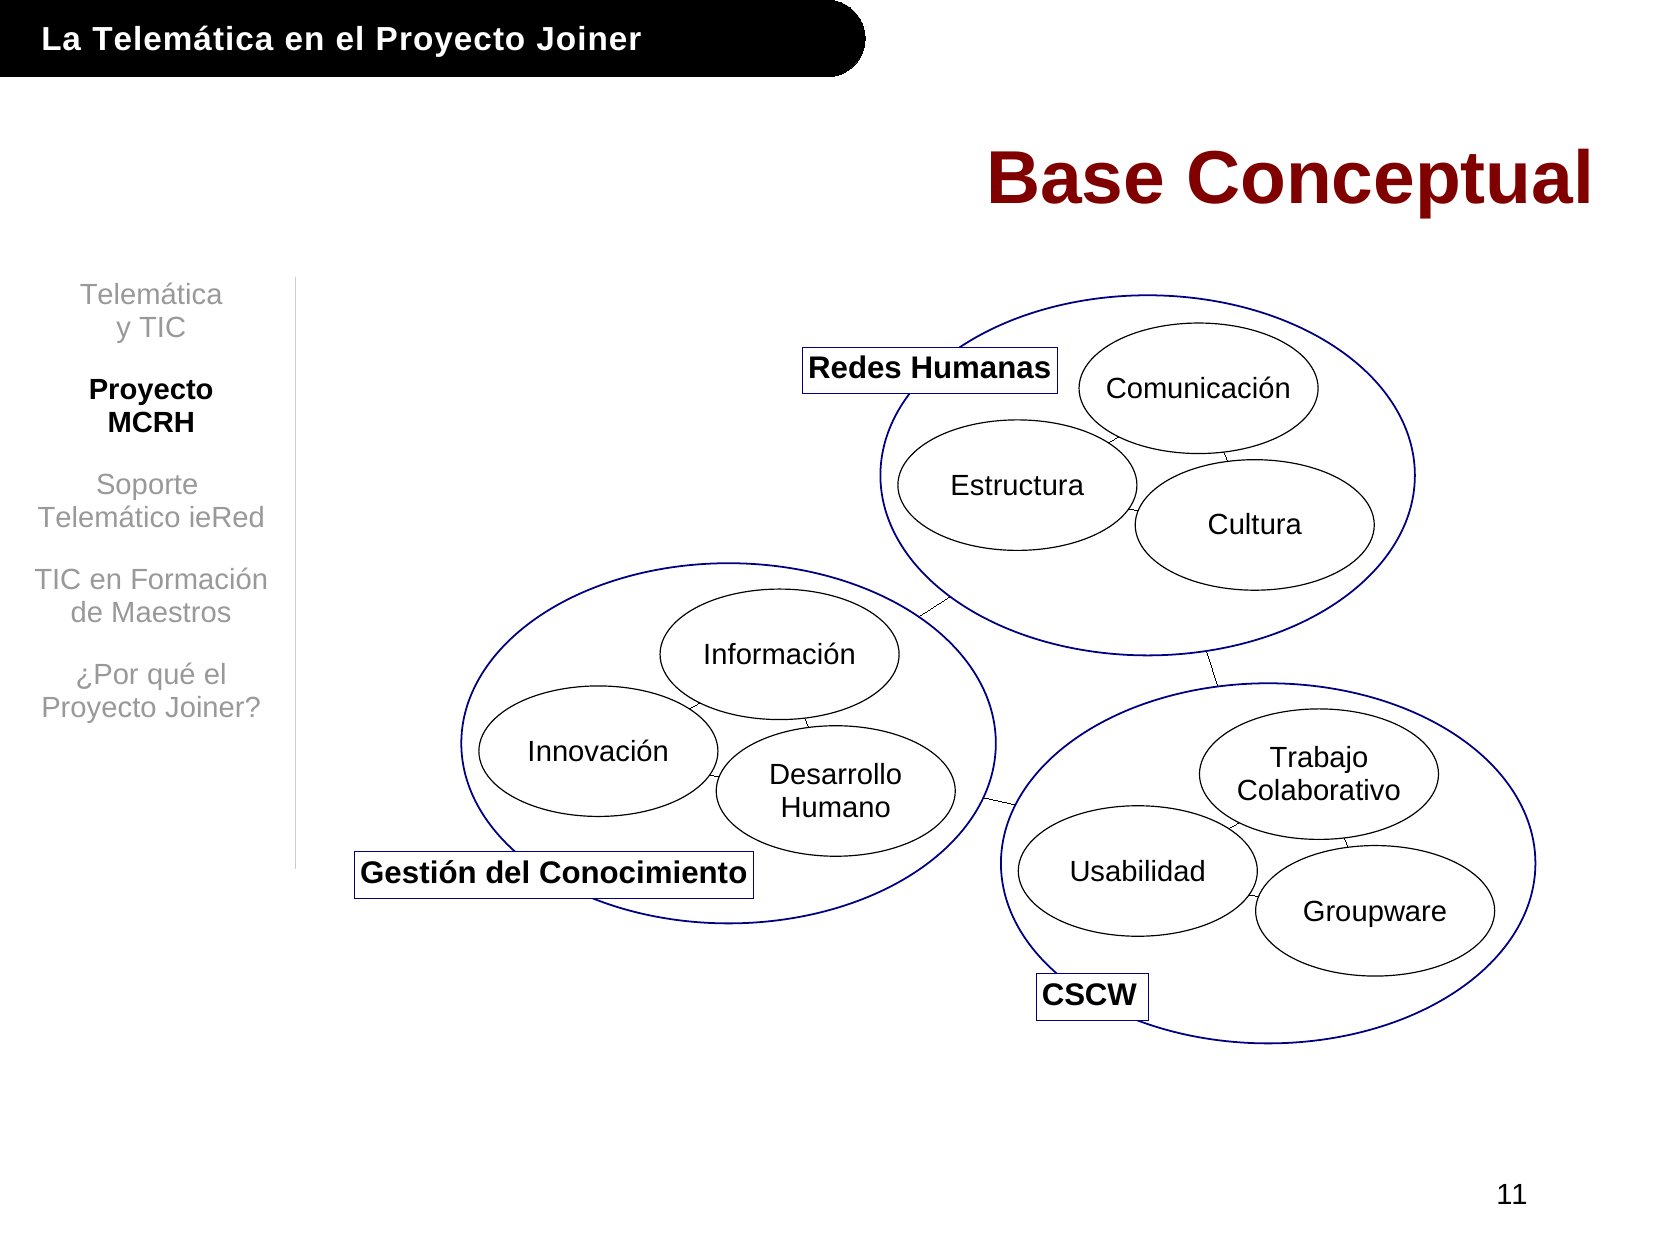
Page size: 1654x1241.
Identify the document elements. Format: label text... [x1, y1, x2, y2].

text_box Trabajo Colaborativo [1199, 708, 1439, 840]
text_box Estructura [897, 419, 1137, 551]
text_box Desarrollo Humano [716, 725, 956, 857]
text_box [461, 563, 996, 924]
text_box Comunicación [1079, 323, 1319, 454]
text_box Groupware [1255, 845, 1495, 977]
text_box CSCW [1036, 973, 1149, 1021]
text_box Información [660, 589, 900, 720]
text_box Gestión del Conocimiento [354, 851, 754, 899]
text_box Cultura [1135, 459, 1375, 591]
text_box Innovación [478, 685, 718, 817]
list Telemática y TIC Proyecto MCRH Soporte Telemático ieRed TIC en Formación de Maestros ¿Por qué el Proyecto Joiner? [18, 277, 285, 862]
title Base Conceptual [118, 118, 1595, 237]
text_box Usabilidad [1018, 805, 1258, 937]
text_box [1000, 683, 1536, 1044]
text_box [880, 295, 1415, 656]
text_box Redes Humanas [802, 347, 1058, 394]
